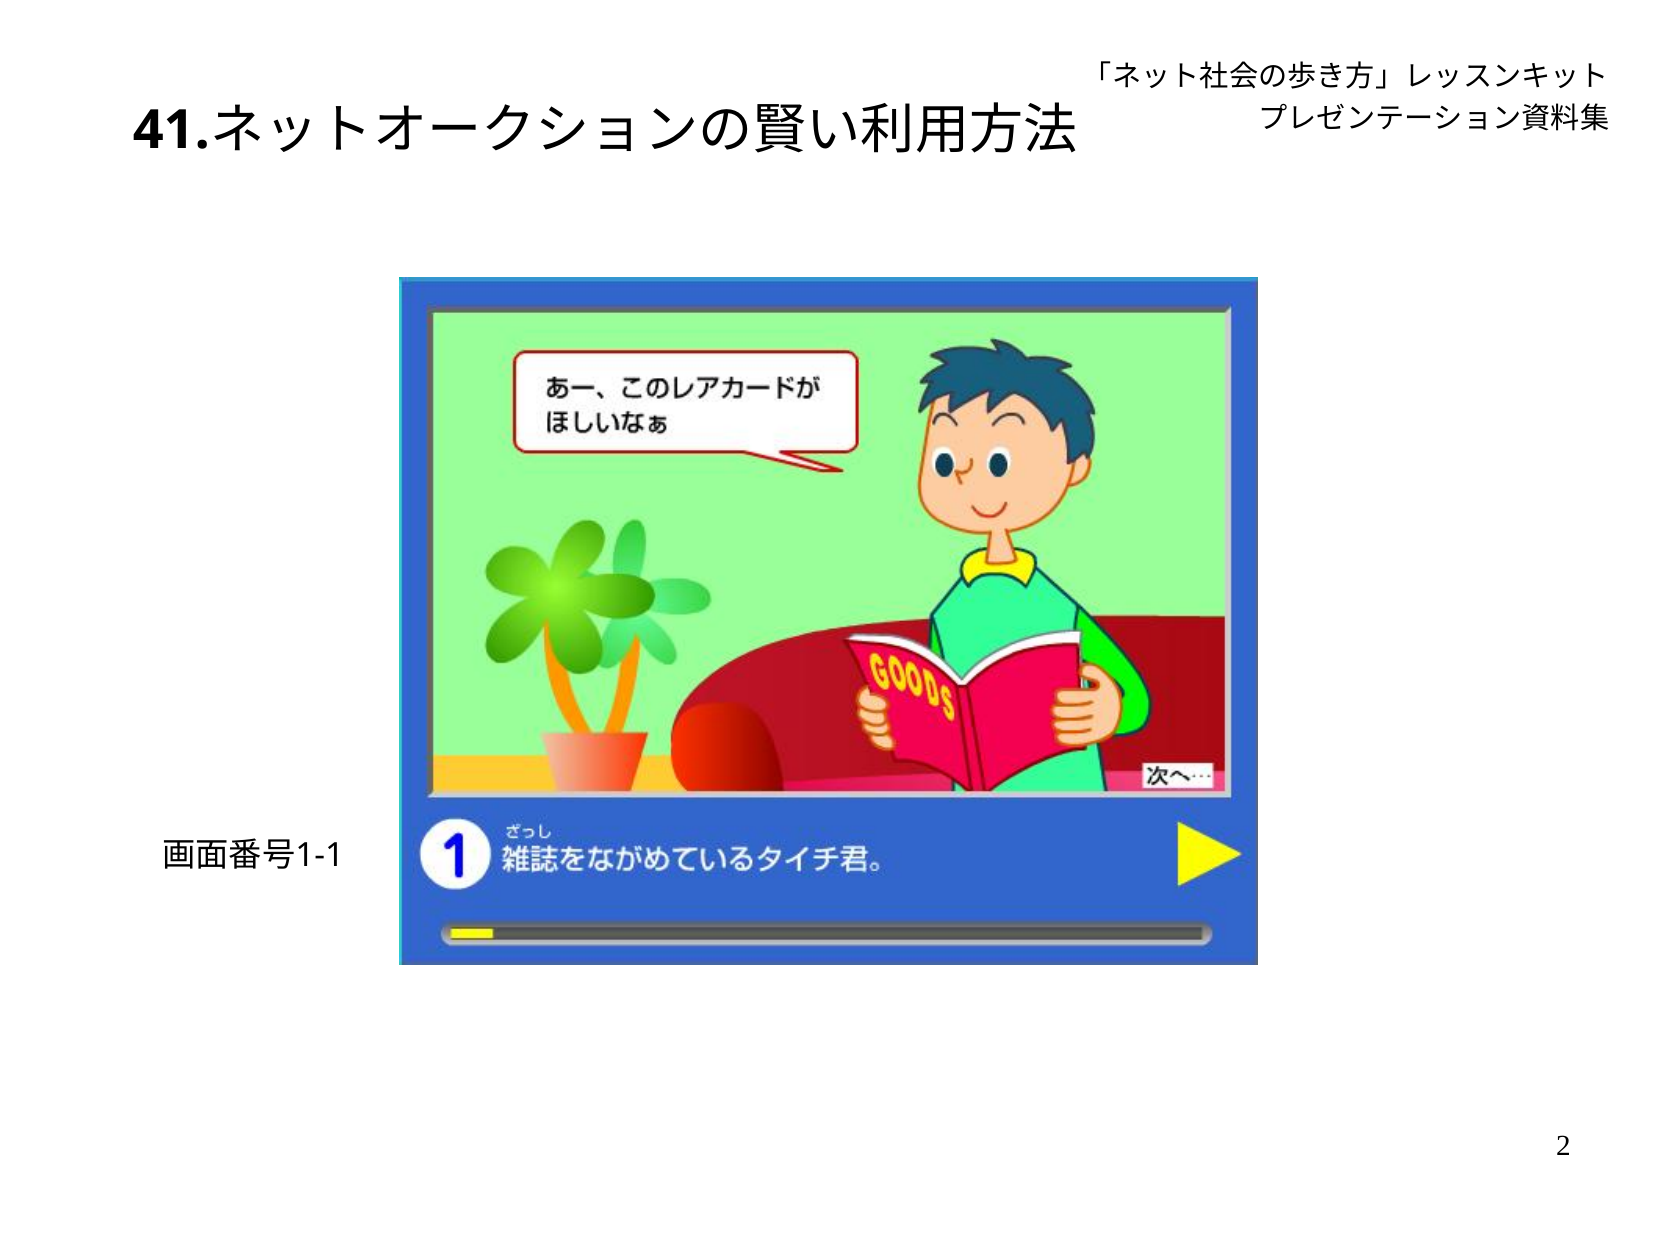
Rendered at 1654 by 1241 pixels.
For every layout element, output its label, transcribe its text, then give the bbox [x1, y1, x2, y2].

text_box 41.ネットオークションの賢い利用方法 [118, 88, 1241, 169]
text_box 「ネット社会の歩き方」レッスンキット プレゼンテーション資料集 [1062, 44, 1625, 145]
picture [399, 277, 1258, 965]
text_box 画面番号1-1 [147, 826, 384, 882]
